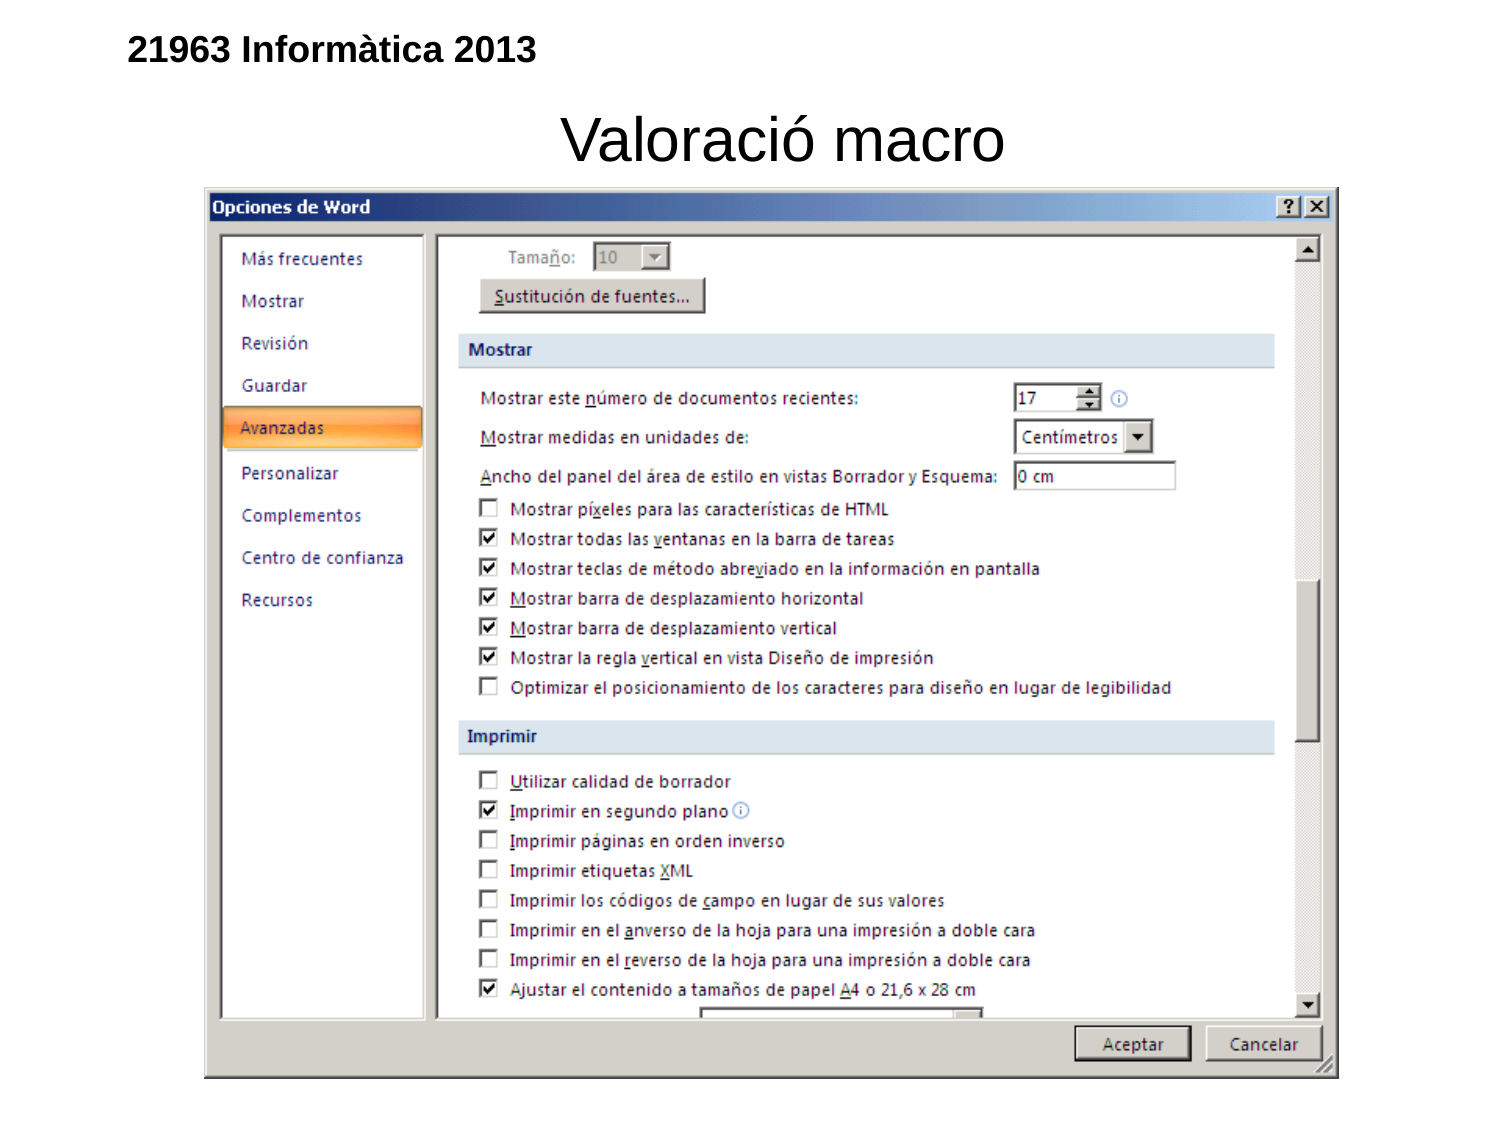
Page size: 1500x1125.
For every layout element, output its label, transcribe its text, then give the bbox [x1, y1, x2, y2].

picture [204, 187, 1339, 1079]
text_box Valoració macro [112, 83, 1456, 172]
text_box 21963 Informàtica 2013 [112, 20, 1388, 85]
